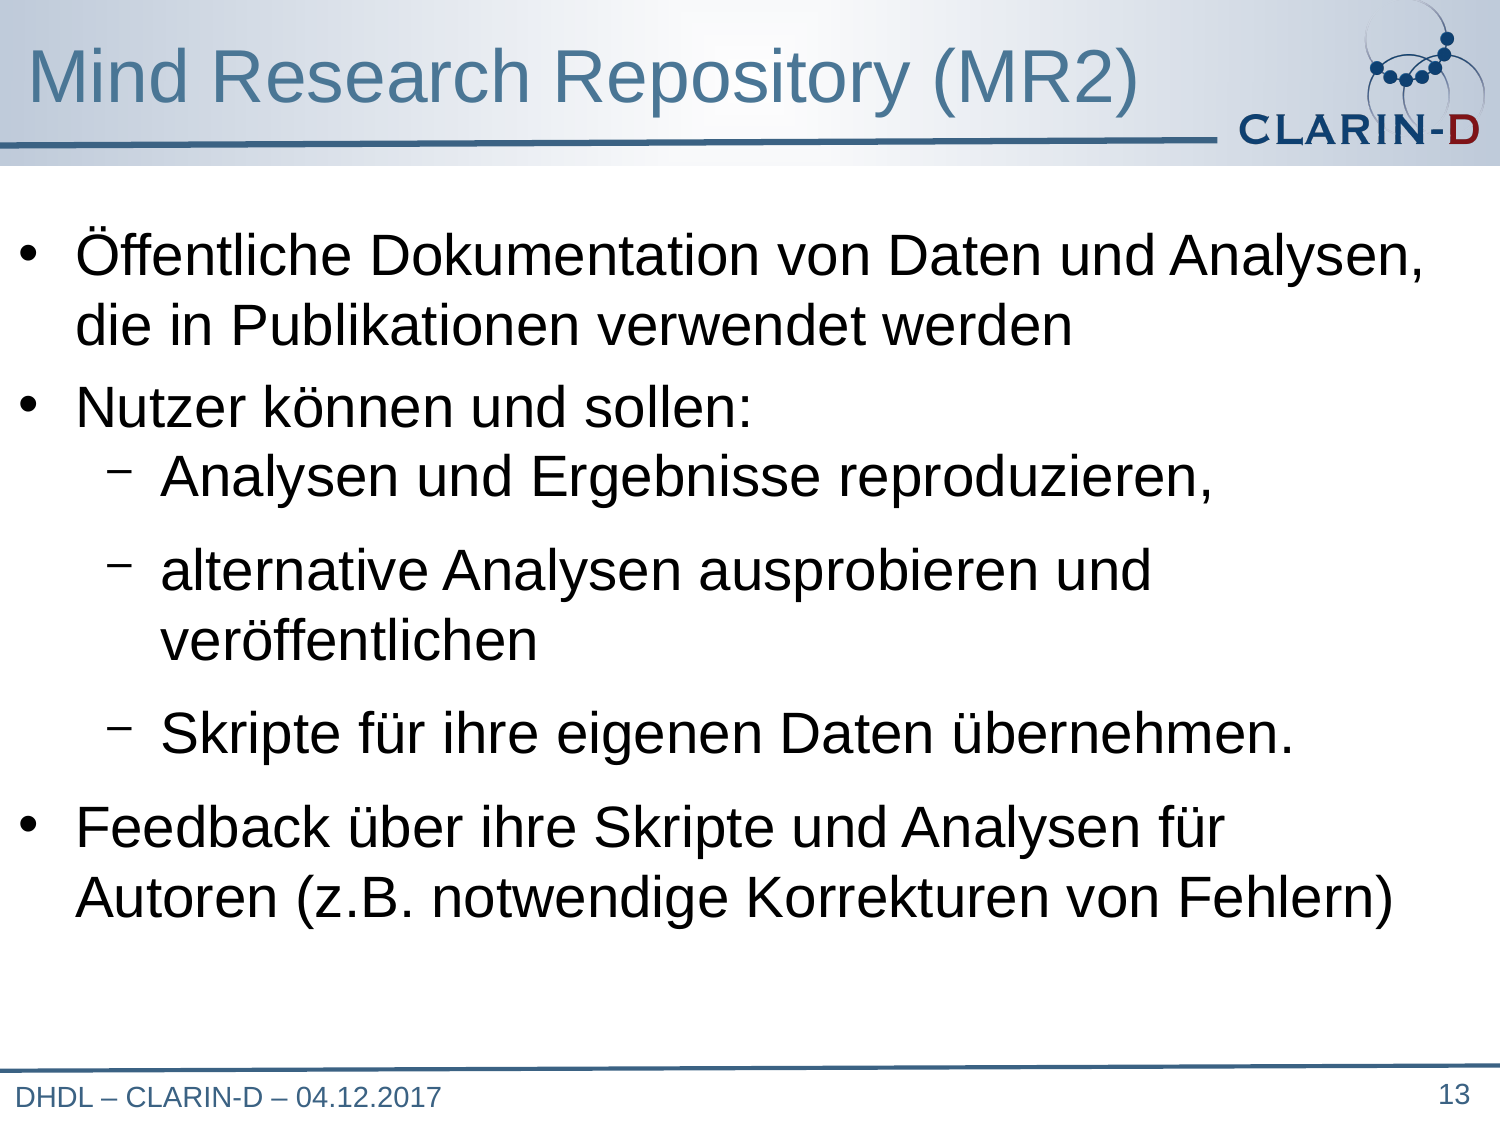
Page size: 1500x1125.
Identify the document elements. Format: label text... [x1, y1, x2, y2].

list Öffentliche Dokumentation von Daten und Analysen, die in Publikationen verwendet werden Nutzer können und sollen: Analysen und Ergebnisse reproduzieren, alternative Analysen ausprobieren und veröffentlichen Skripte für ihre eigenen Daten übernehmen. Feedback über ihre Skripte und Analysen für Autoren (z.B. notwendige Korrekturen von Fehlern) [3, 209, 1447, 1010]
slide_number <number> [1423, 1067, 1500, 1113]
picture [0, 0, 1500, 166]
title Mind Research Repository (MR2) [12, 8, 1194, 136]
